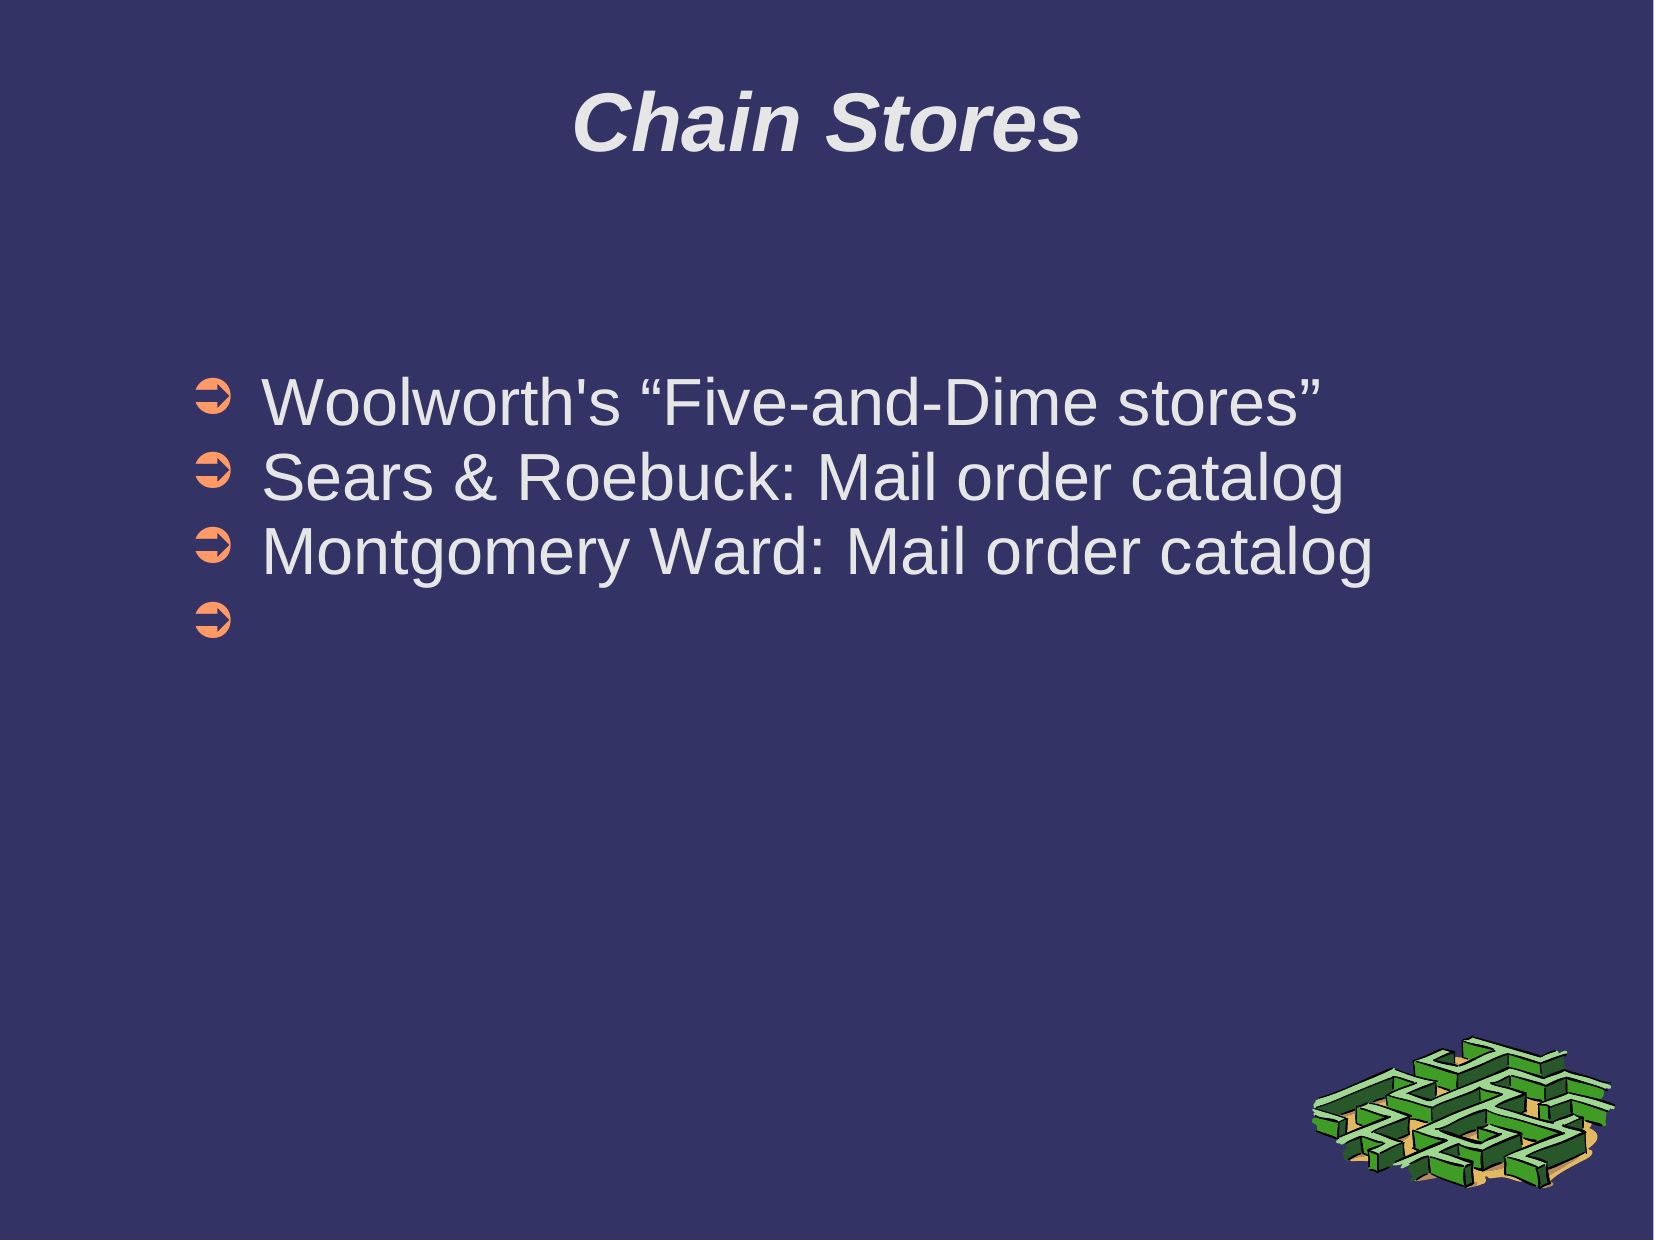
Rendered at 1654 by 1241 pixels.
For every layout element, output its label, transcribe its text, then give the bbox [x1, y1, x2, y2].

list Woolworth's “Five-and-Dime stores” Sears & Roebuck: Mail order catalog Montgomery Ward: Mail order catalog [178, 364, 1570, 1132]
title Chain Stores [121, 26, 1534, 219]
